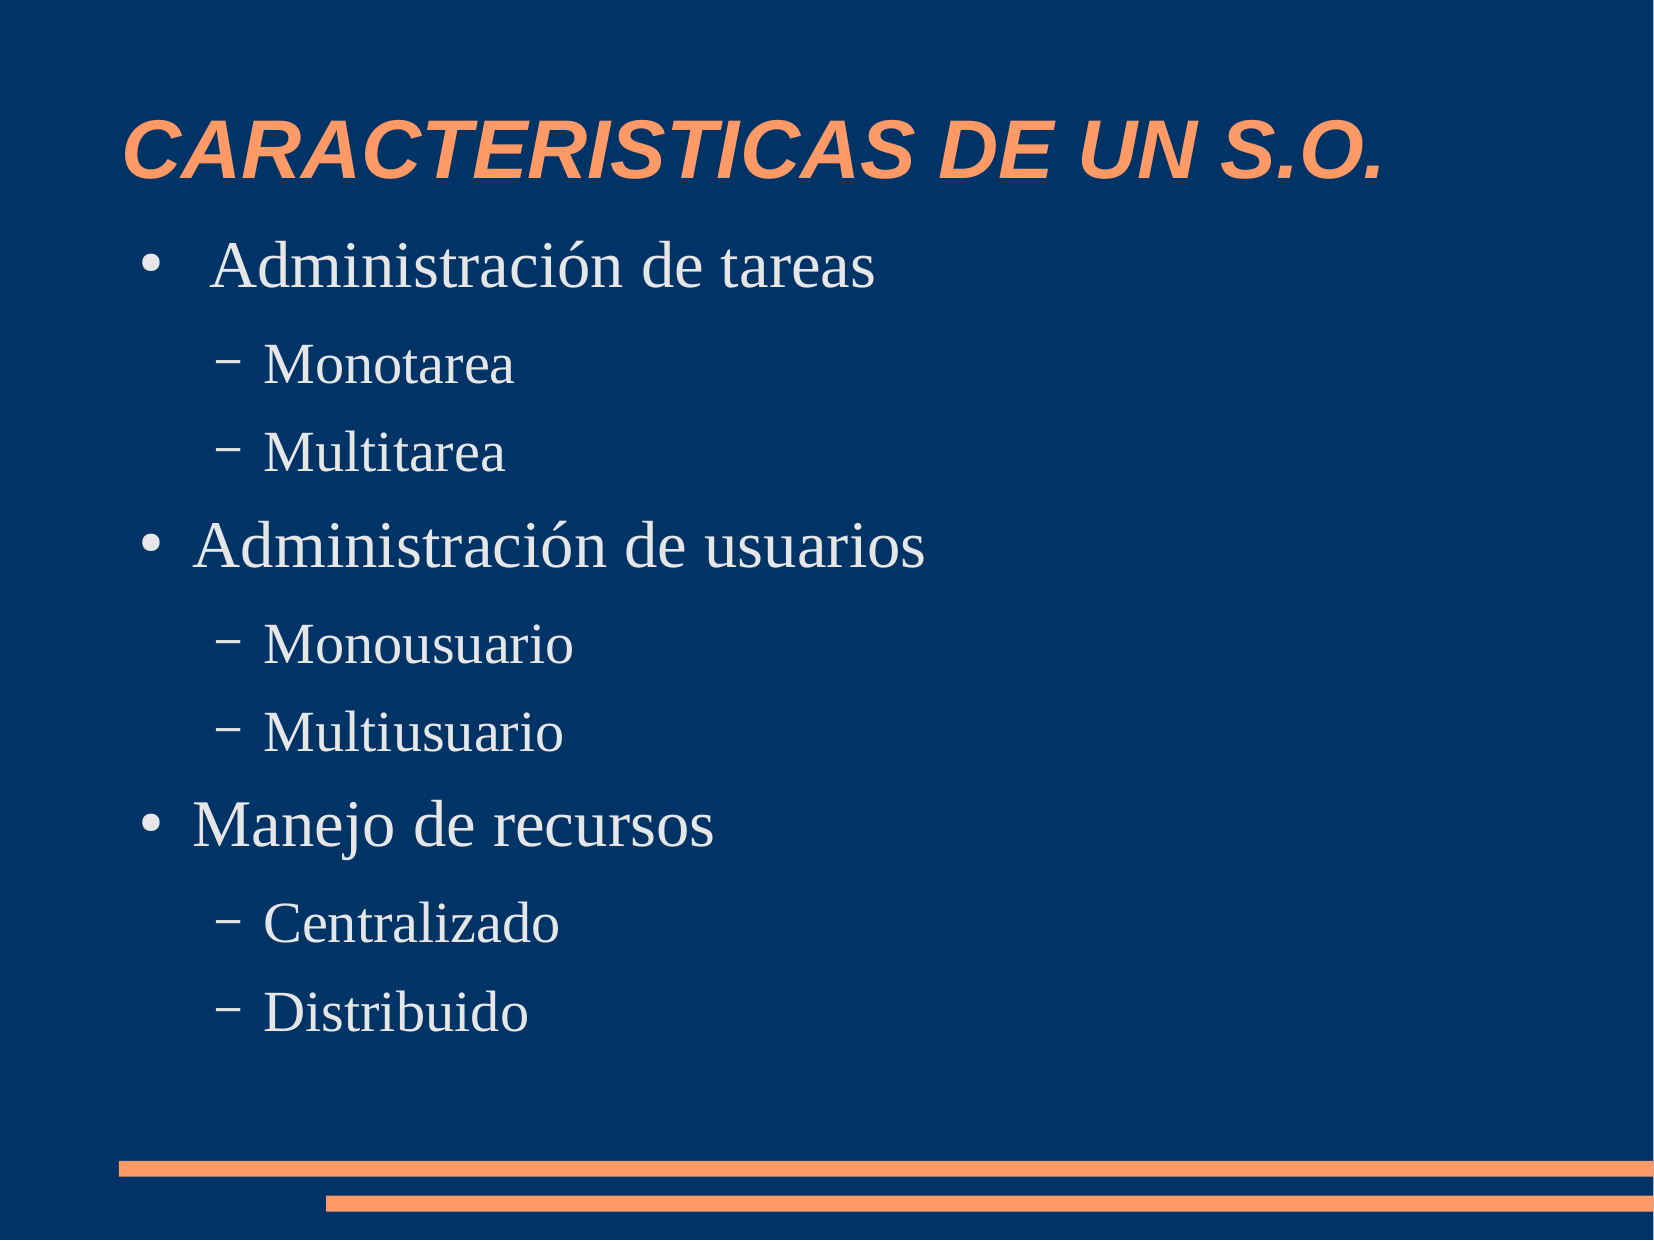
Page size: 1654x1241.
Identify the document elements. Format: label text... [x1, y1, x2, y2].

title CARACTERISTICAS DE UN S.O. [121, 46, 1534, 227]
list Administración de tareas Monotarea Multitarea Administración de usuarios Monousuario Multiusuario Manejo de recursos Centralizado Distribuido [121, 227, 1561, 1100]
